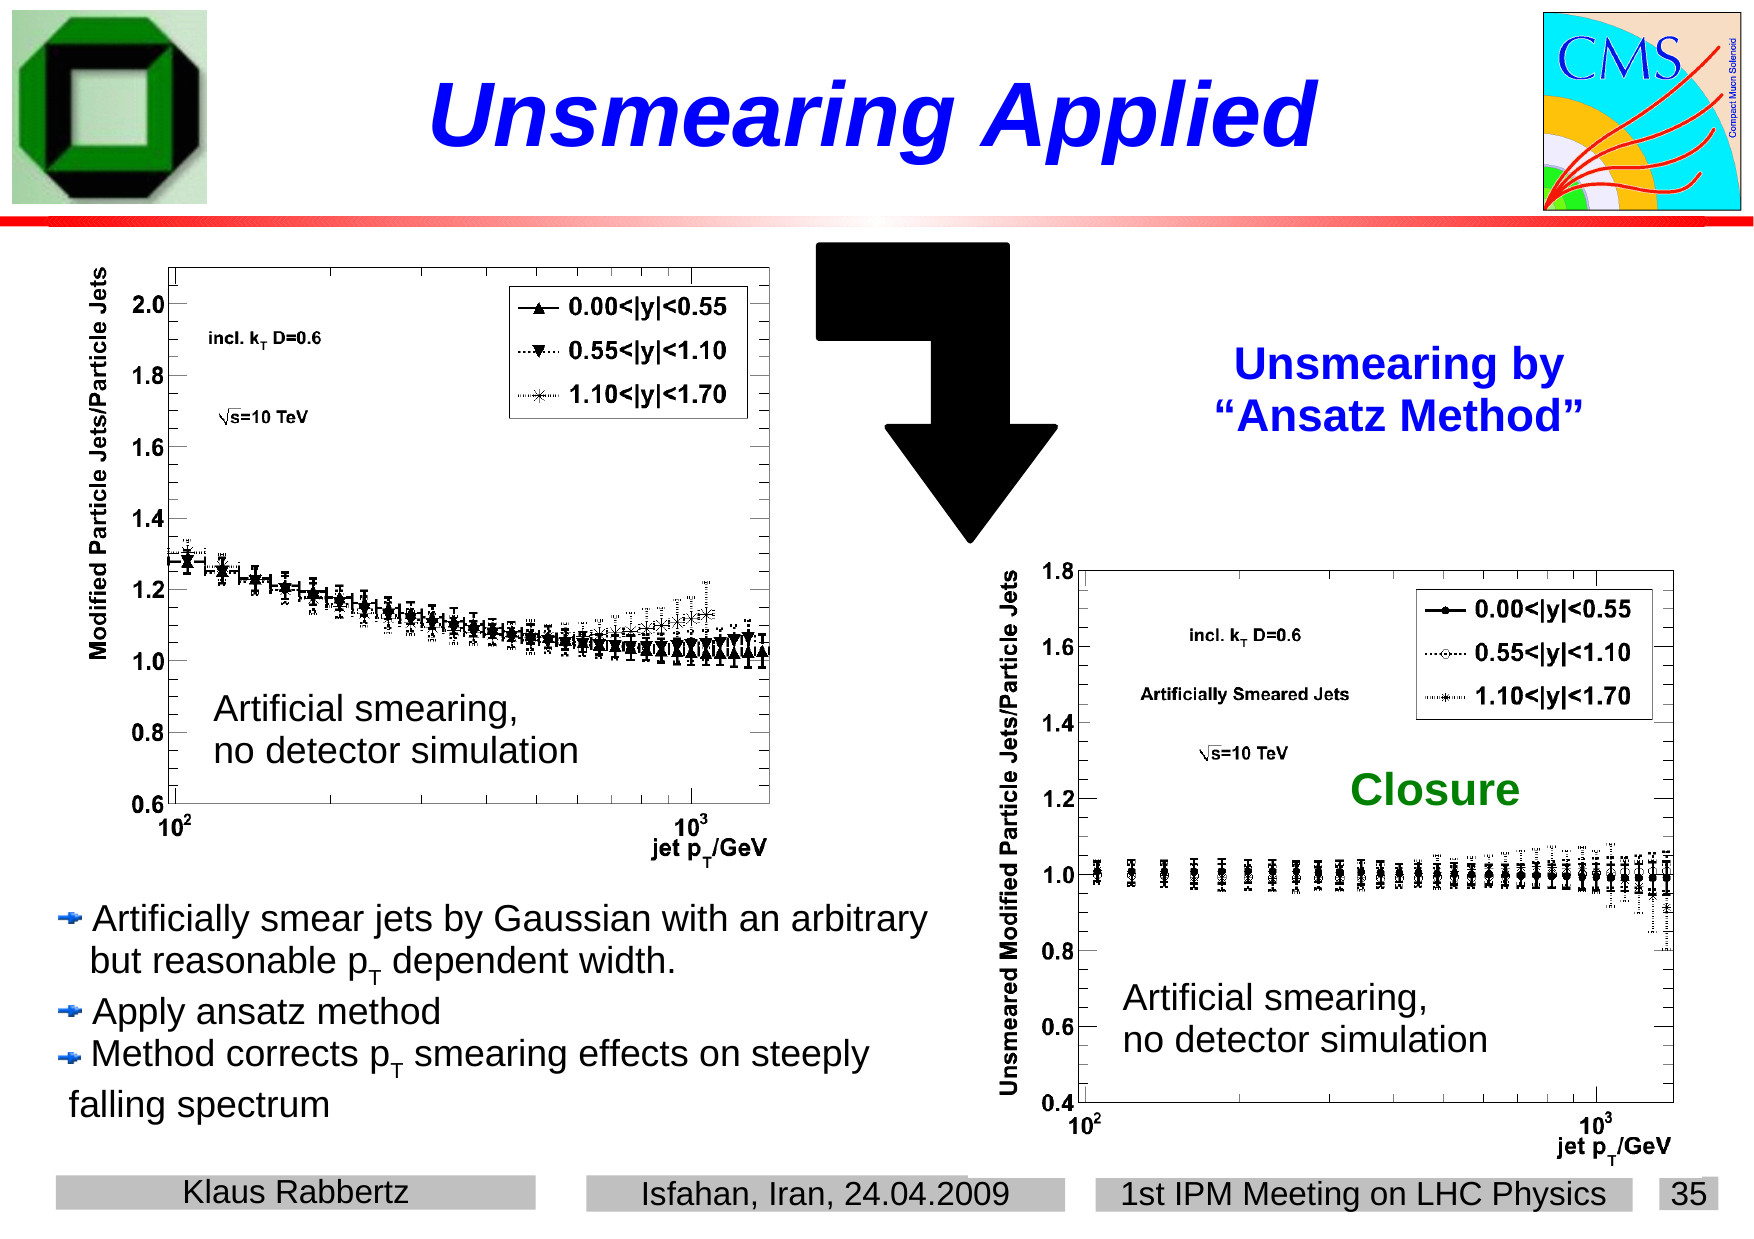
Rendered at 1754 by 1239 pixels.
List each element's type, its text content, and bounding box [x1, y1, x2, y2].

text_box Closure [1338, 752, 1533, 829]
picture [57, 242, 798, 843]
picture [968, 545, 1702, 1178]
text_box Artificially smear jets by Gaussian with an arbitrary but reasonable pT dependent width. Apply ansatz method Method corrects pT smearing effects on steeply falling spectrum [46, 843, 967, 1138]
title Unsmearing Applied [220, 27, 1525, 202]
picture [12, 10, 207, 204]
text_box Unsmearing by “Ansatz Method” [1201, 326, 1598, 455]
picture [1542, 11, 1742, 211]
text_box Artificial smearing, no detector simulation [1110, 964, 1548, 1073]
text_box Artificial smearing, no detector simulation [201, 675, 638, 784]
text_box [818, 245, 1056, 541]
